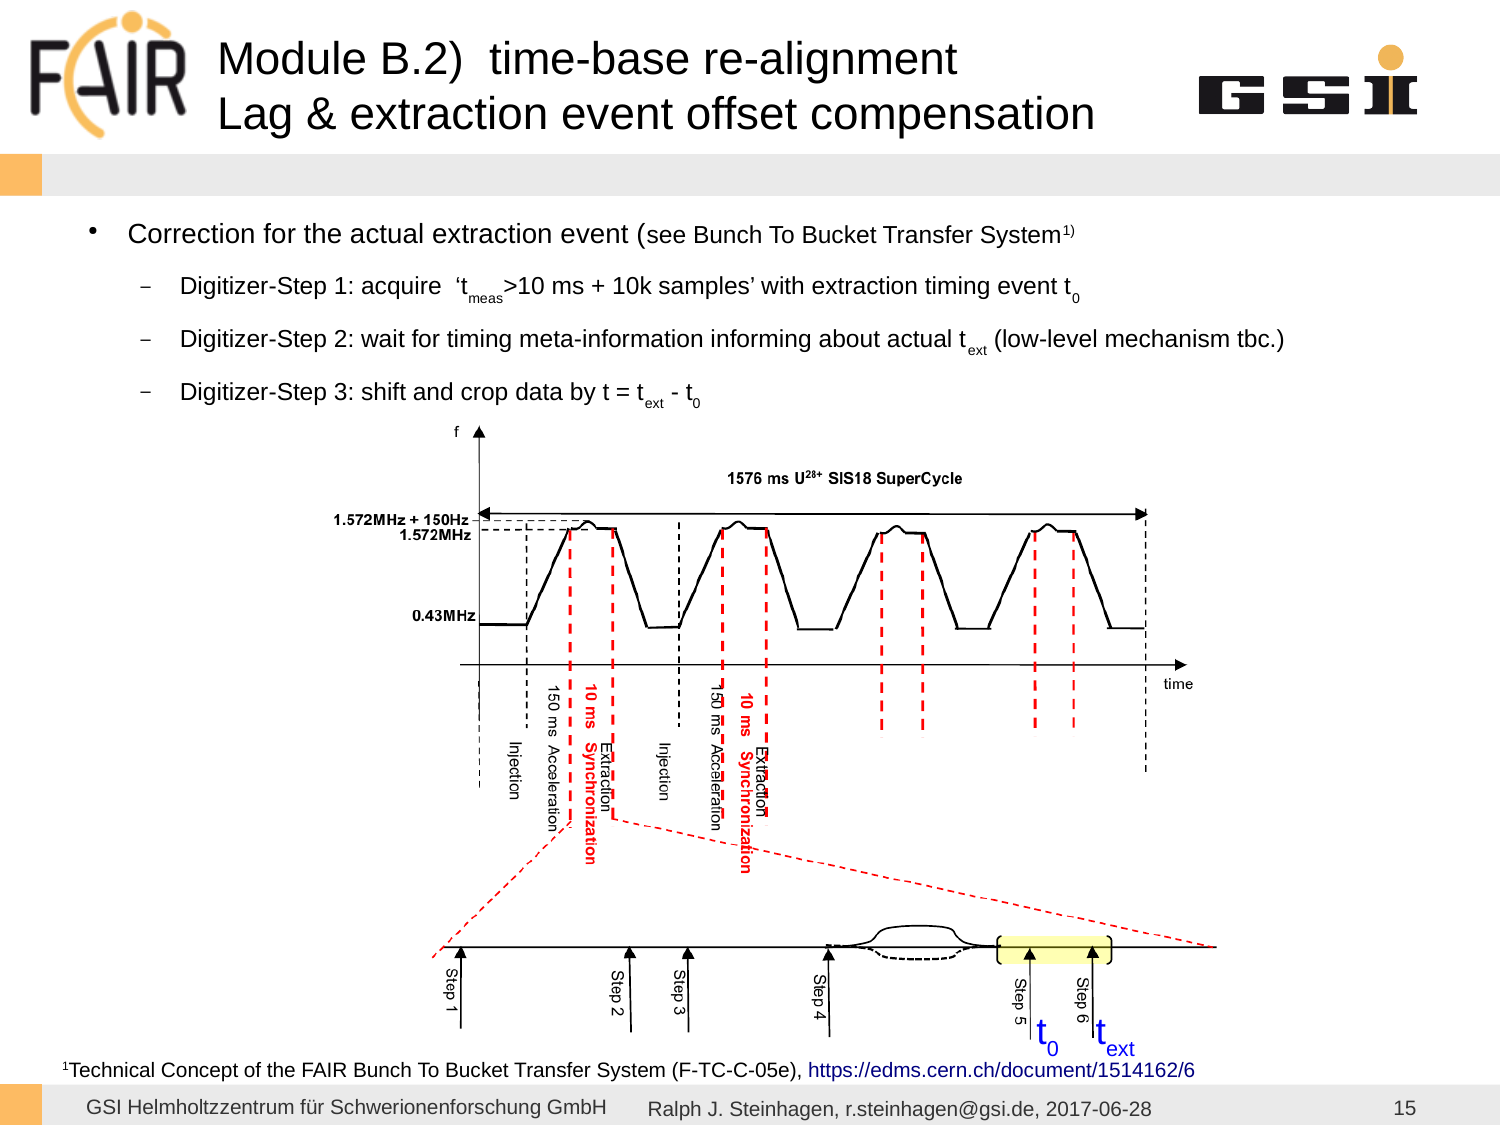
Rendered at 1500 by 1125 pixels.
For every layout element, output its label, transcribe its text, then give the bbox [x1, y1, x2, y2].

title Module B.2) time-base re-alignment Lag & extraction event offset compensation [217, 20, 1180, 147]
text_box t0 [1021, 1003, 1074, 1069]
text_box text [1080, 1003, 1150, 1069]
text_box 1Technical Concept of the FAIR Bunch To Bucket Transfer System (F-TC-C-05e), https://edms.cern.ch/document/1514162/6 [47, 1051, 1223, 1090]
picture [305, 413, 1234, 1040]
list Correction for the actual extraction event (see Bunch To Bucket Transfer System1) Digitizer-Step 1: acquire ‘tmeas>10 ms + 10k samples’ with extraction timing event t0 Digitizer-Step 2: wait for timing meta-information informing about actual text (low-level mechanism tbc.) Digitizer-Step 3: shift and crop data by t = text - t0 [75, 215, 1425, 414]
picture [1197, 42, 1419, 117]
picture [30, 9, 187, 141]
